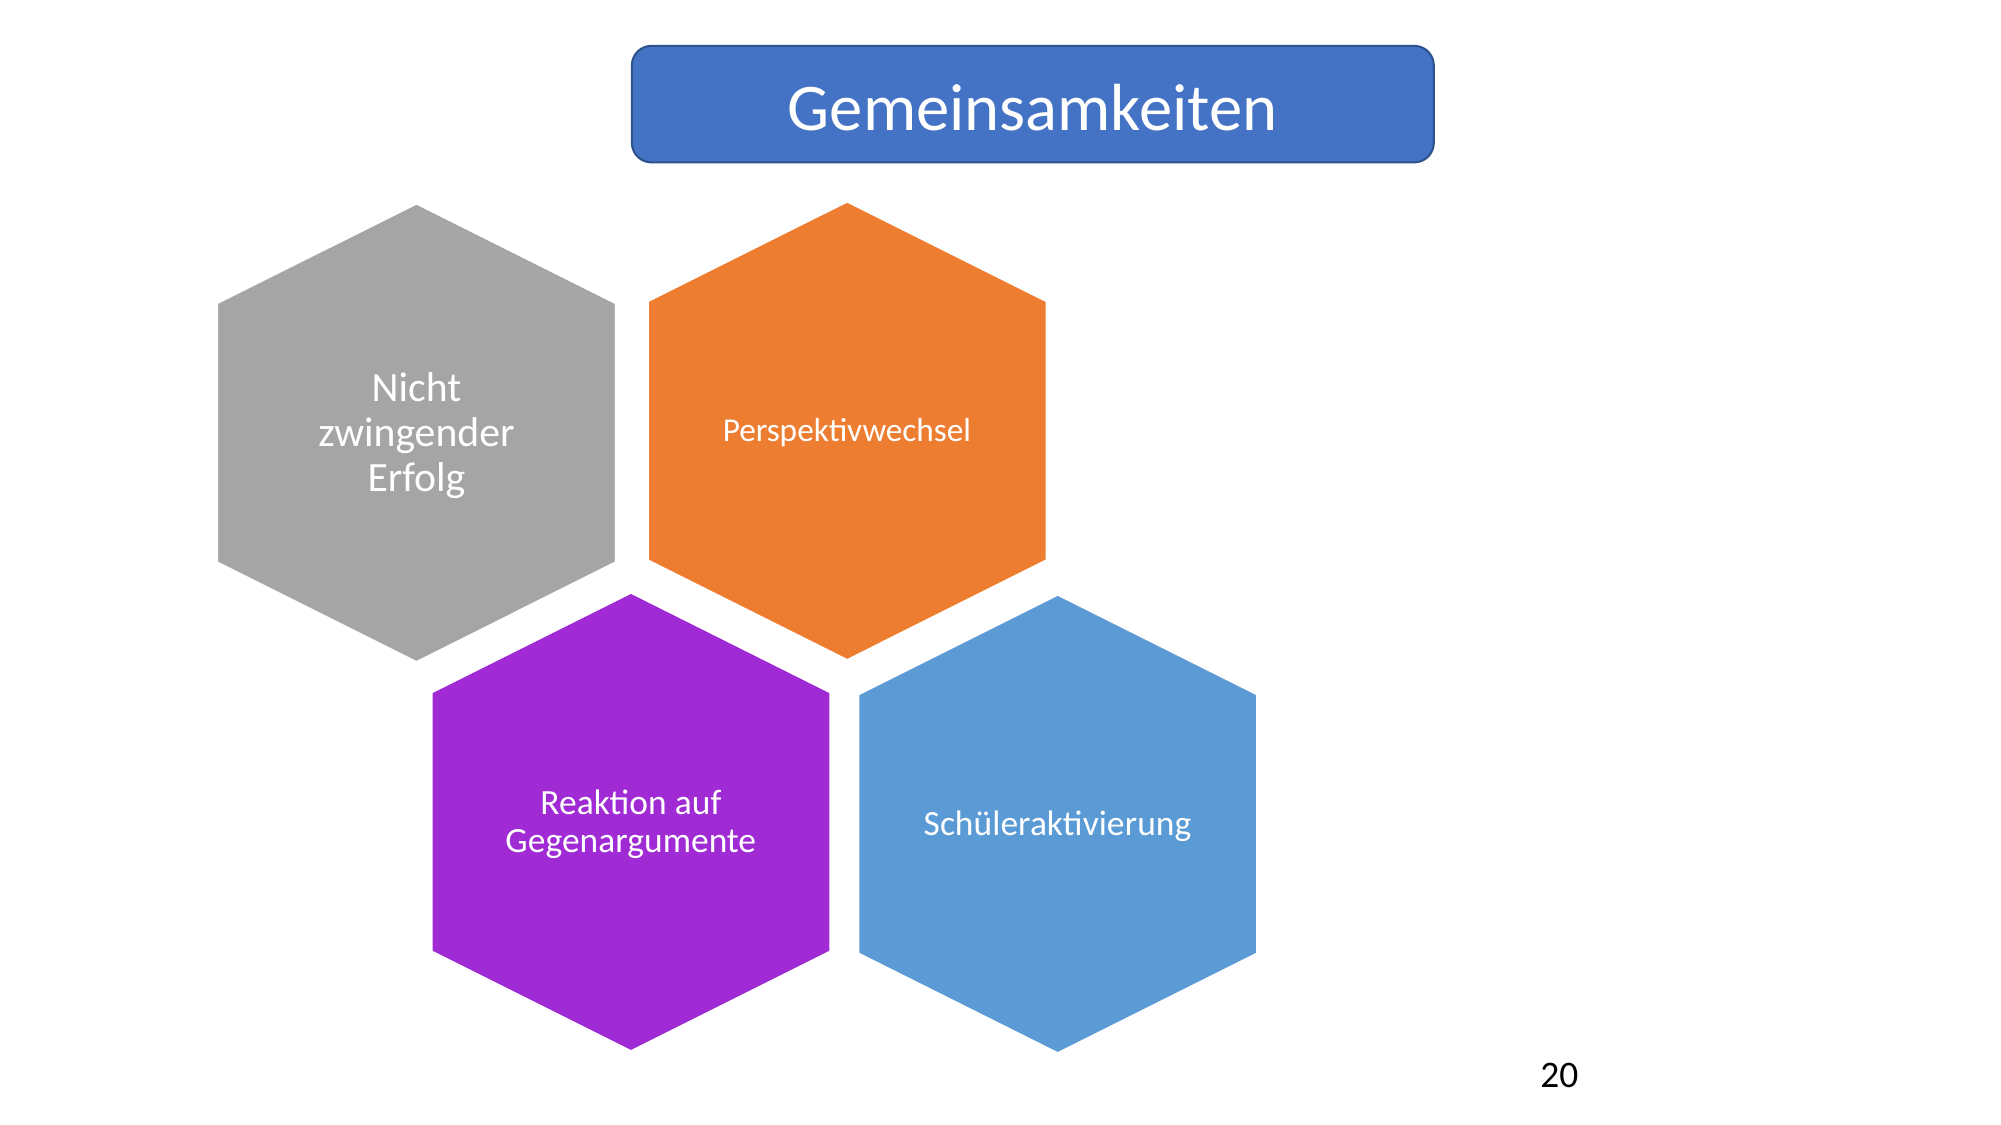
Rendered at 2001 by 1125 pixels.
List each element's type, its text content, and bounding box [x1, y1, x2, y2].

text_box [1525, 1042, 1976, 1103]
text_box Gemeinsamkeiten [653, 56, 1413, 153]
text_box Schüleraktivierung [858, 594, 1258, 1054]
text_box Nicht zwingender Erfolg [217, 203, 616, 663]
text_box [631, 45, 1434, 163]
text_box Perspektivwechsel [647, 201, 1047, 661]
text_box Reaktion auf Gegenargumente [431, 592, 831, 1052]
